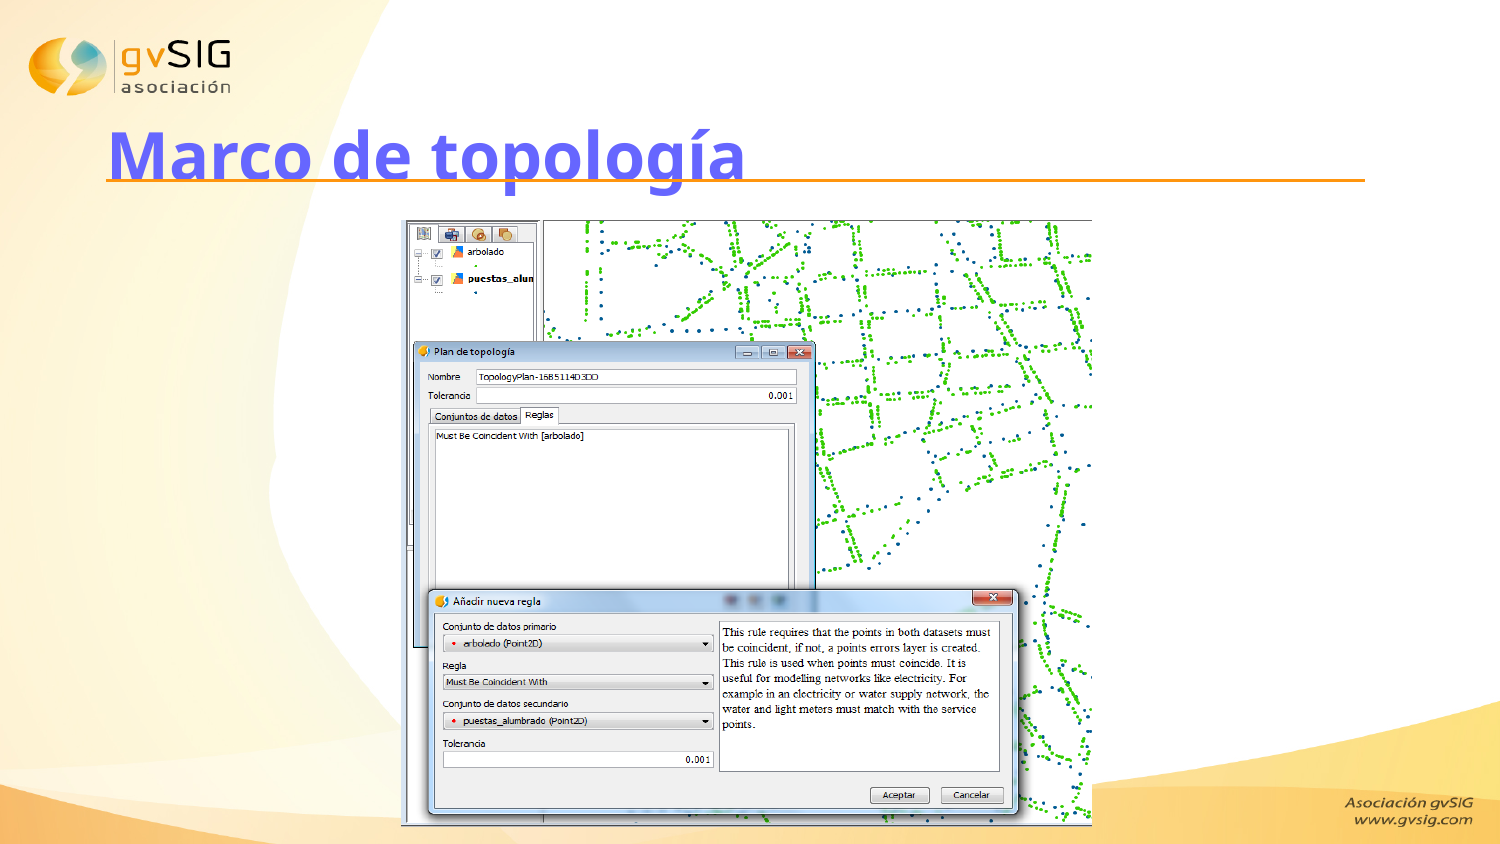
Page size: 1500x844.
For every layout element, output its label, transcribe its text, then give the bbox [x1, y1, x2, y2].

title Marco de topología [106, 115, 1457, 193]
picture [0, 0, 1500, 844]
